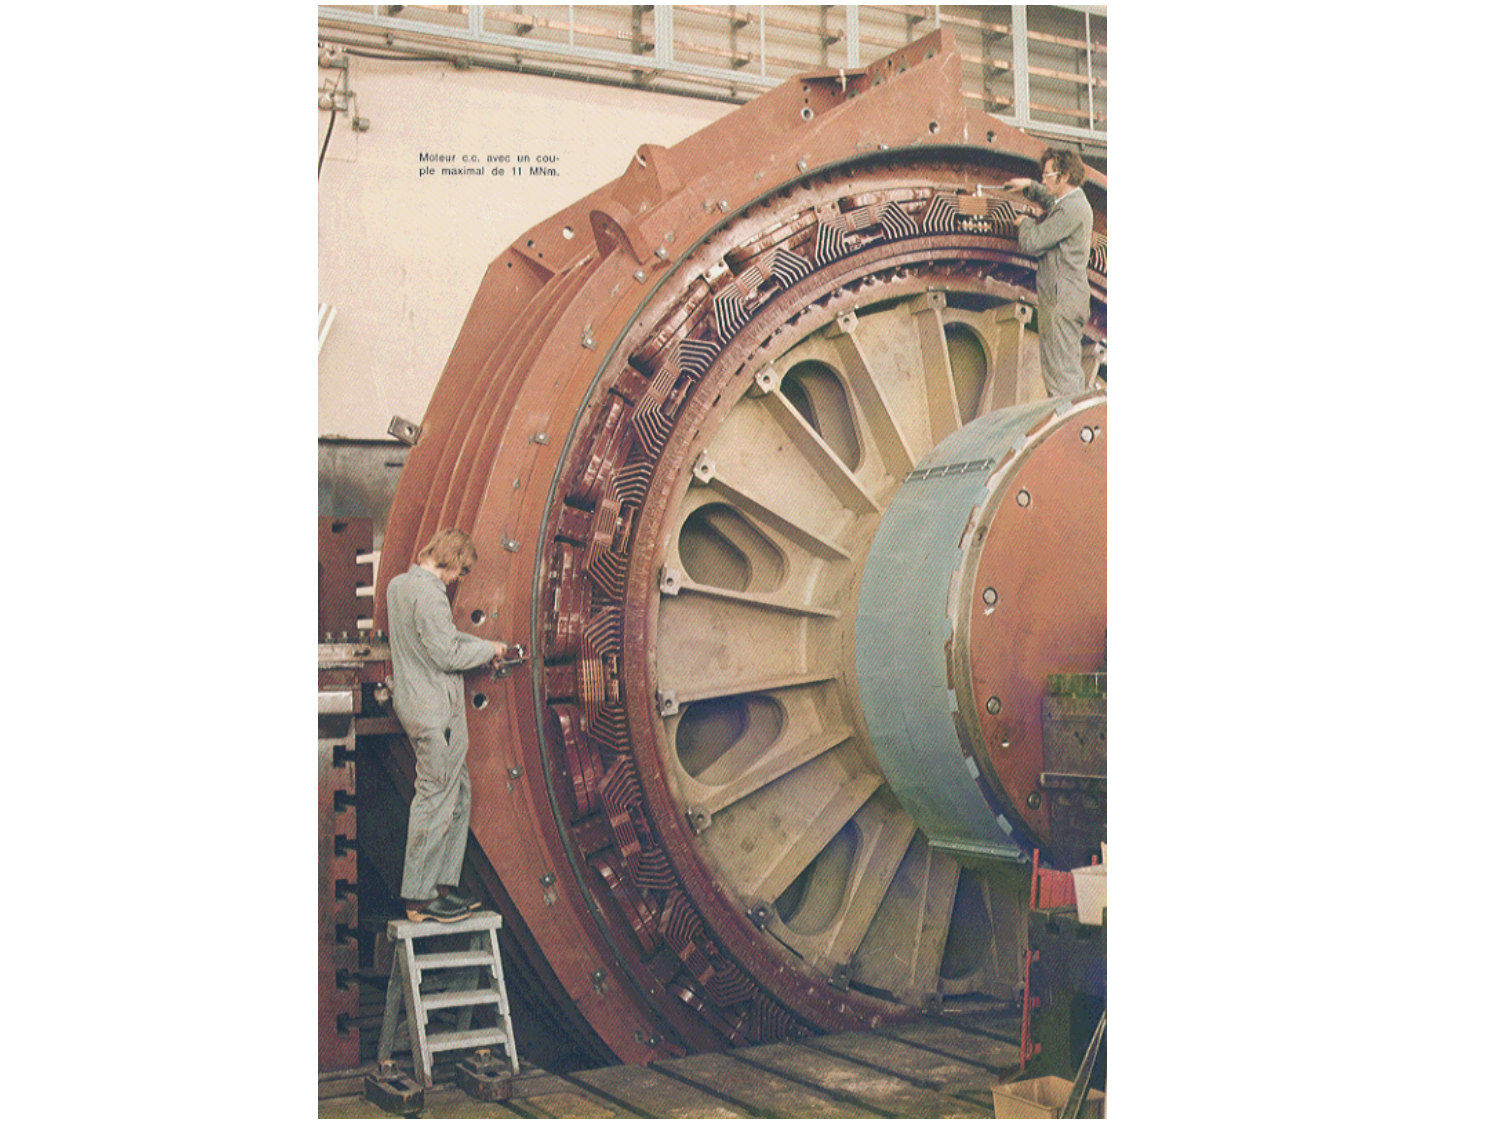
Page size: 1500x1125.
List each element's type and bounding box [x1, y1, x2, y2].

picture [318, 5, 1107, 1119]
